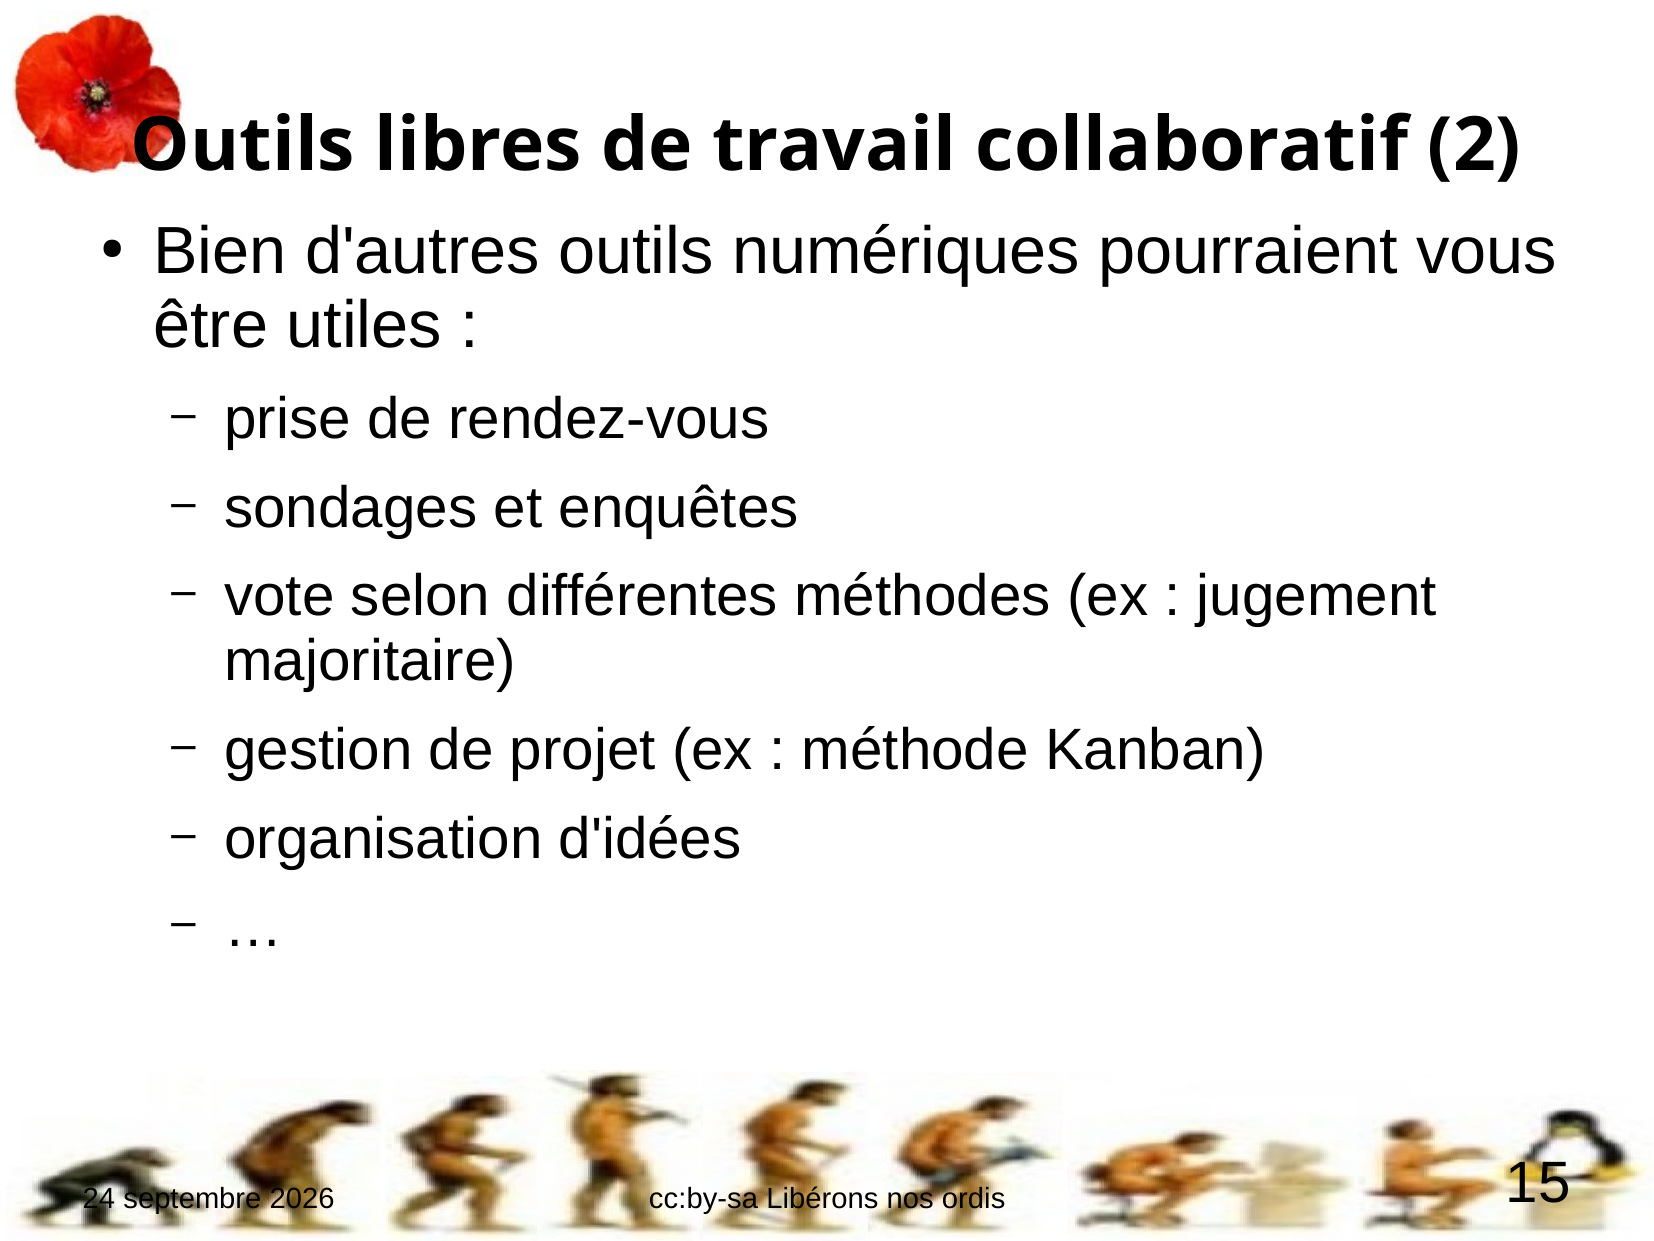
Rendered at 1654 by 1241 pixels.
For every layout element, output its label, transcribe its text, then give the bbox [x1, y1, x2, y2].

picture [11, 11, 185, 176]
picture [0, 1062, 1654, 1241]
title Outils libres de travail collaboratif (2) [82, 82, 1571, 201]
list Bien d'autres outils numériques pourraient vous être utiles : prise de rendez-vous sondages et enquêtes vote selon différentes méthodes (ex : jugement majoritaire) gestion de projet (ex : méthode Kanban) organisation d'idées … [82, 212, 1571, 1052]
